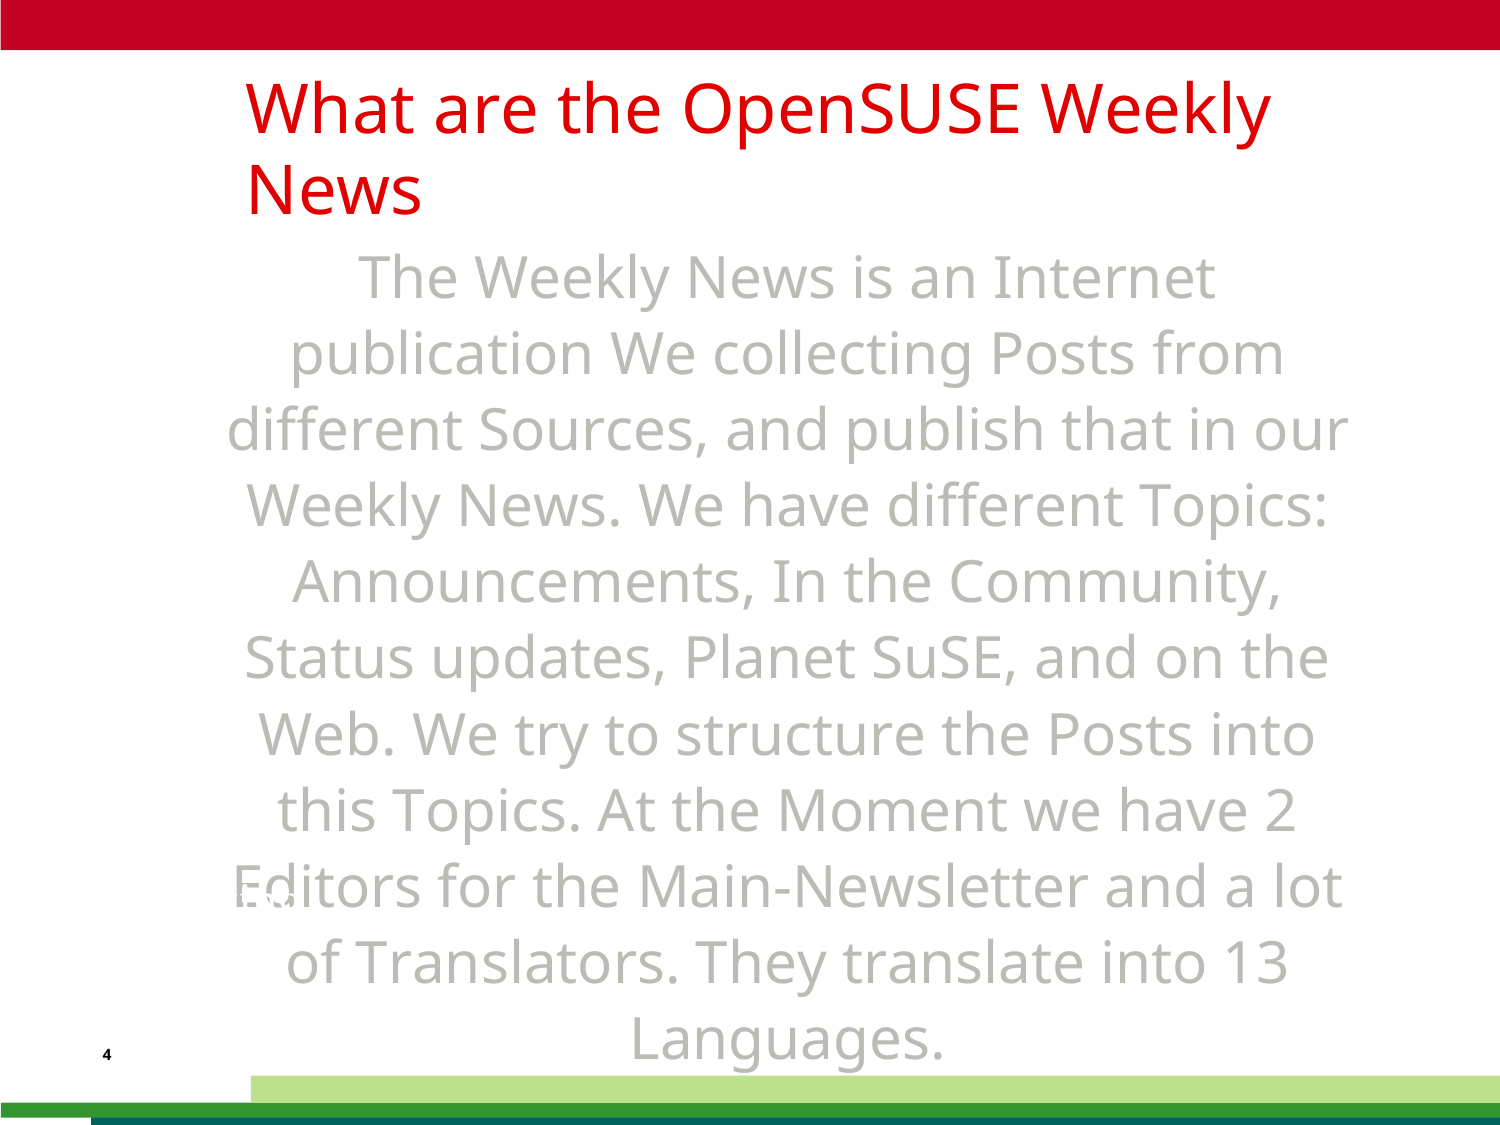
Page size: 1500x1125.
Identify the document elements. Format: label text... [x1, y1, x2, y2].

text_box The Weekly News is an Internet publication We collecting Posts from different Sources, and publish that in our Weekly News. We have different Topics: Announcements, In the Community, Status updates, Planet SuSE, and on the Web. We try to structure the Posts into this Topics. At the Moment we have 2 Editors for the Main-Newsletter and a lot of Translators. They translate into 13 Languages. [188, 230, 1388, 1020]
text_box Testing [137, 862, 676, 938]
title What are the OpenSUSE Weekly News [245, 68, 1409, 231]
